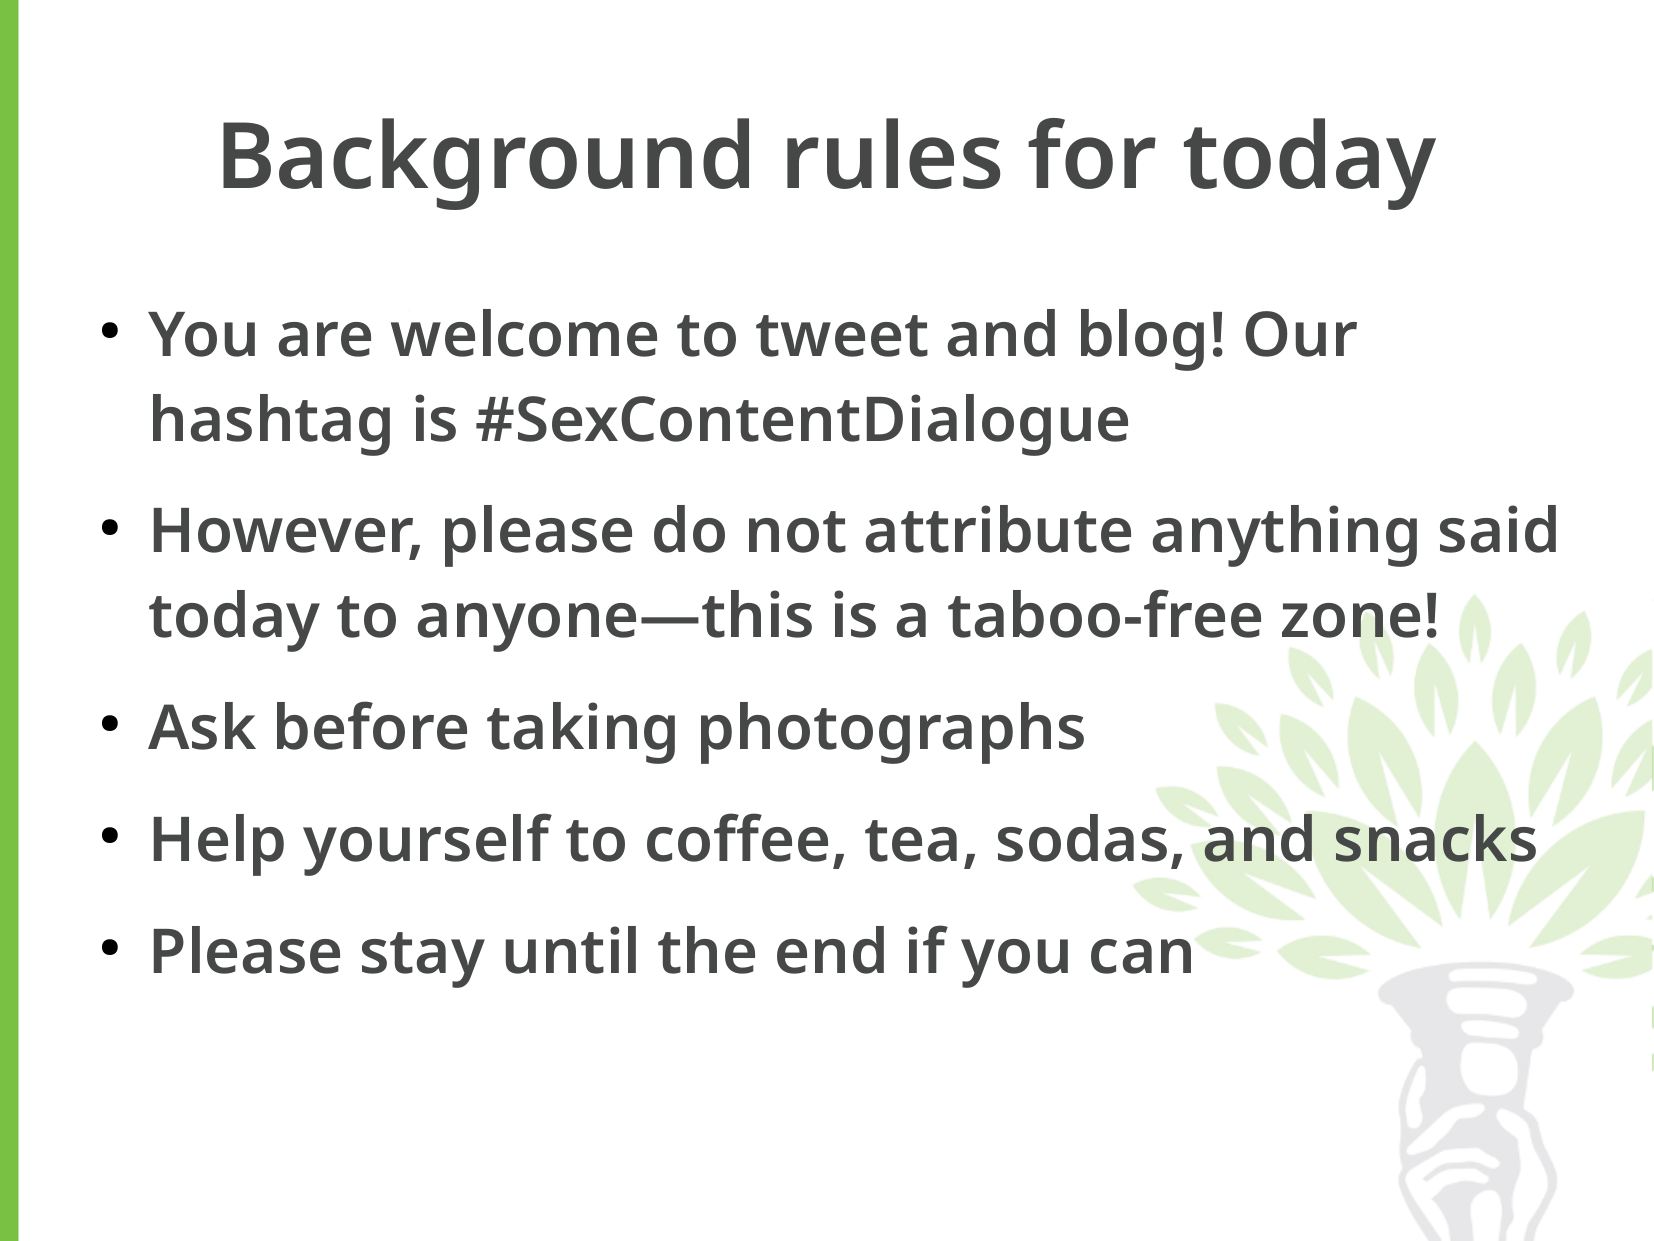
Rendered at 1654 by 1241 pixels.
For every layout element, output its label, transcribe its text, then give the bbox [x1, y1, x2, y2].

list You are welcome to tweet and blog! Our hashtag is #SexContentDialogue However, please do not attribute anything said today to anyone—this is a taboo-free zone! Ask before taking photographs Help yourself to coffee, tea, sodas, and snacks Please stay until the end if you can [82, 290, 1571, 1010]
picture [0, 0, 1654, 1241]
title Background rules for today [82, 49, 1571, 257]
